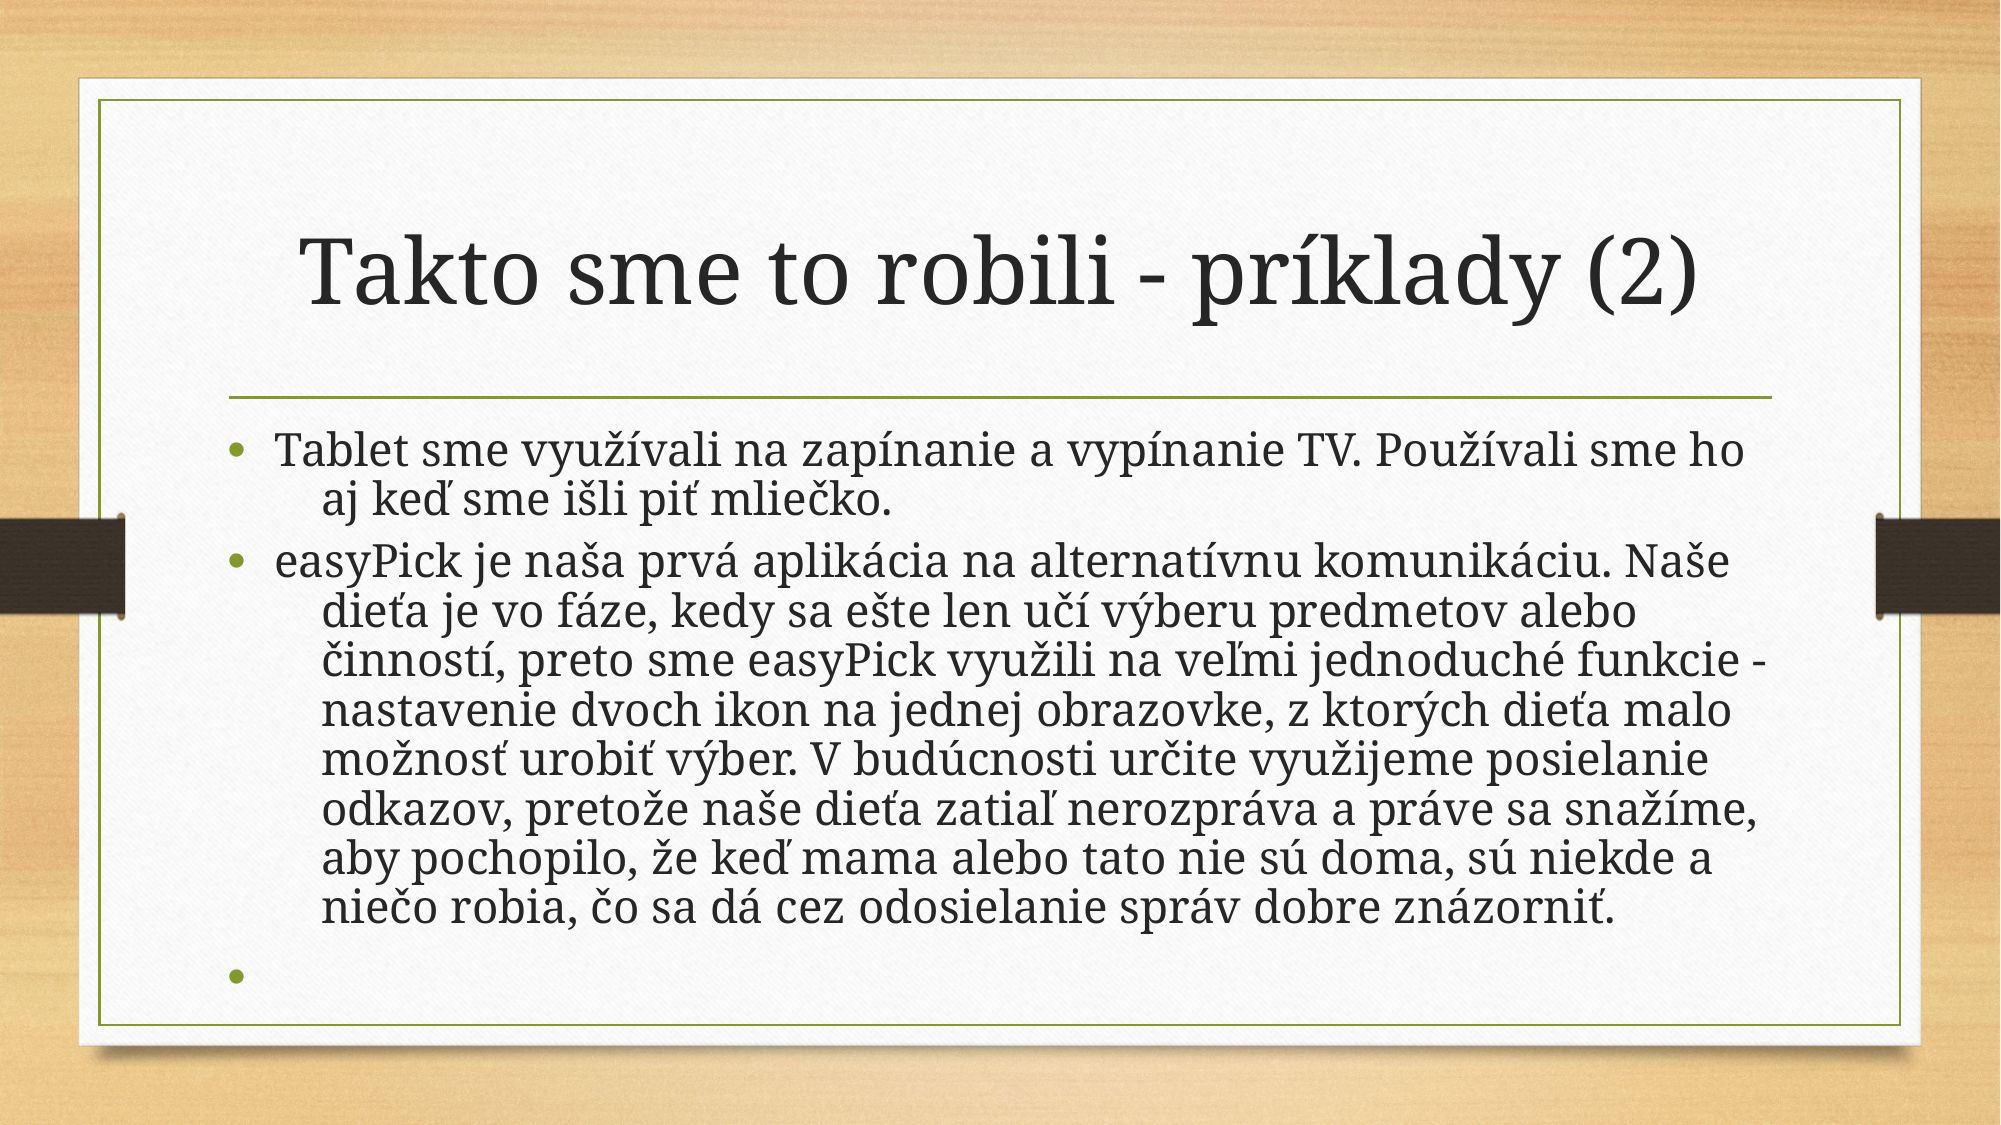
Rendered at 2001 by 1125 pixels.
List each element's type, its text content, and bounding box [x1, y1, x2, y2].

title Takto sme to robili - príklady (2) [212, 161, 1788, 376]
list Tablet sme využívali na zapínanie a vypínanie TV. Používali sme ho aj keď sme išli piť mliečko. easyPick je naša prvá aplikácia na alternatívnu komunikáciu. Naše dieťa je vo fáze, kedy sa ešte len učí výberu predmetov alebo činností, preto sme easyPick využili na veľmi jednoduché funkcie - nastavenie dvoch ikon na jednej obrazovke, z ktorých dieťa malo možnosť urobiť výber. V budúcnosti určite využijeme posielanie odkazov, pretože naše dieťa zatiaľ nerozpráva a práve sa snažíme, aby pochopilo, že keď mama alebo tato nie sú doma, sú niekde a niečo robia, čo sa dá cez odosielanie správ dobre znázorniť. [212, 419, 1788, 964]
